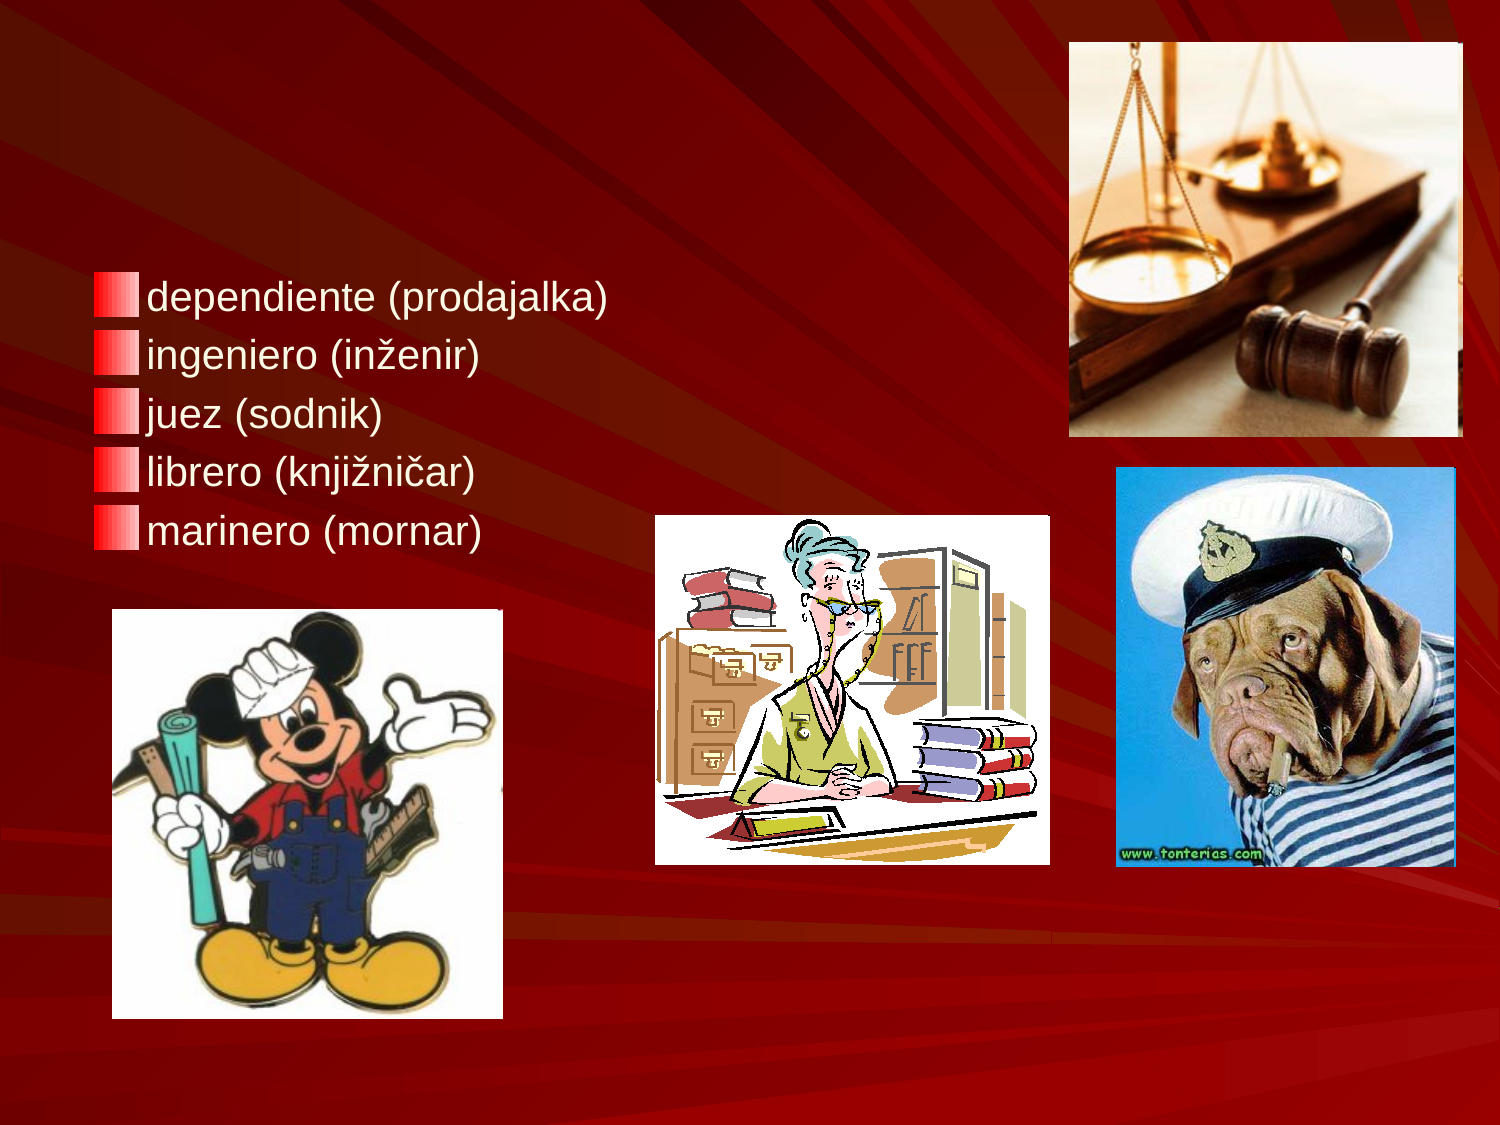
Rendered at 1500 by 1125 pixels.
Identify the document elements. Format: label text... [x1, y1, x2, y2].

picture [112, 609, 503, 1019]
list dependiente (prodajalka) ingeniero (inženir) juez (sodnik) librero (knjižničar) marinero (mornar) [75, 262, 1425, 1006]
picture [1116, 467, 1456, 867]
picture [655, 515, 1050, 865]
picture [1069, 42, 1463, 437]
